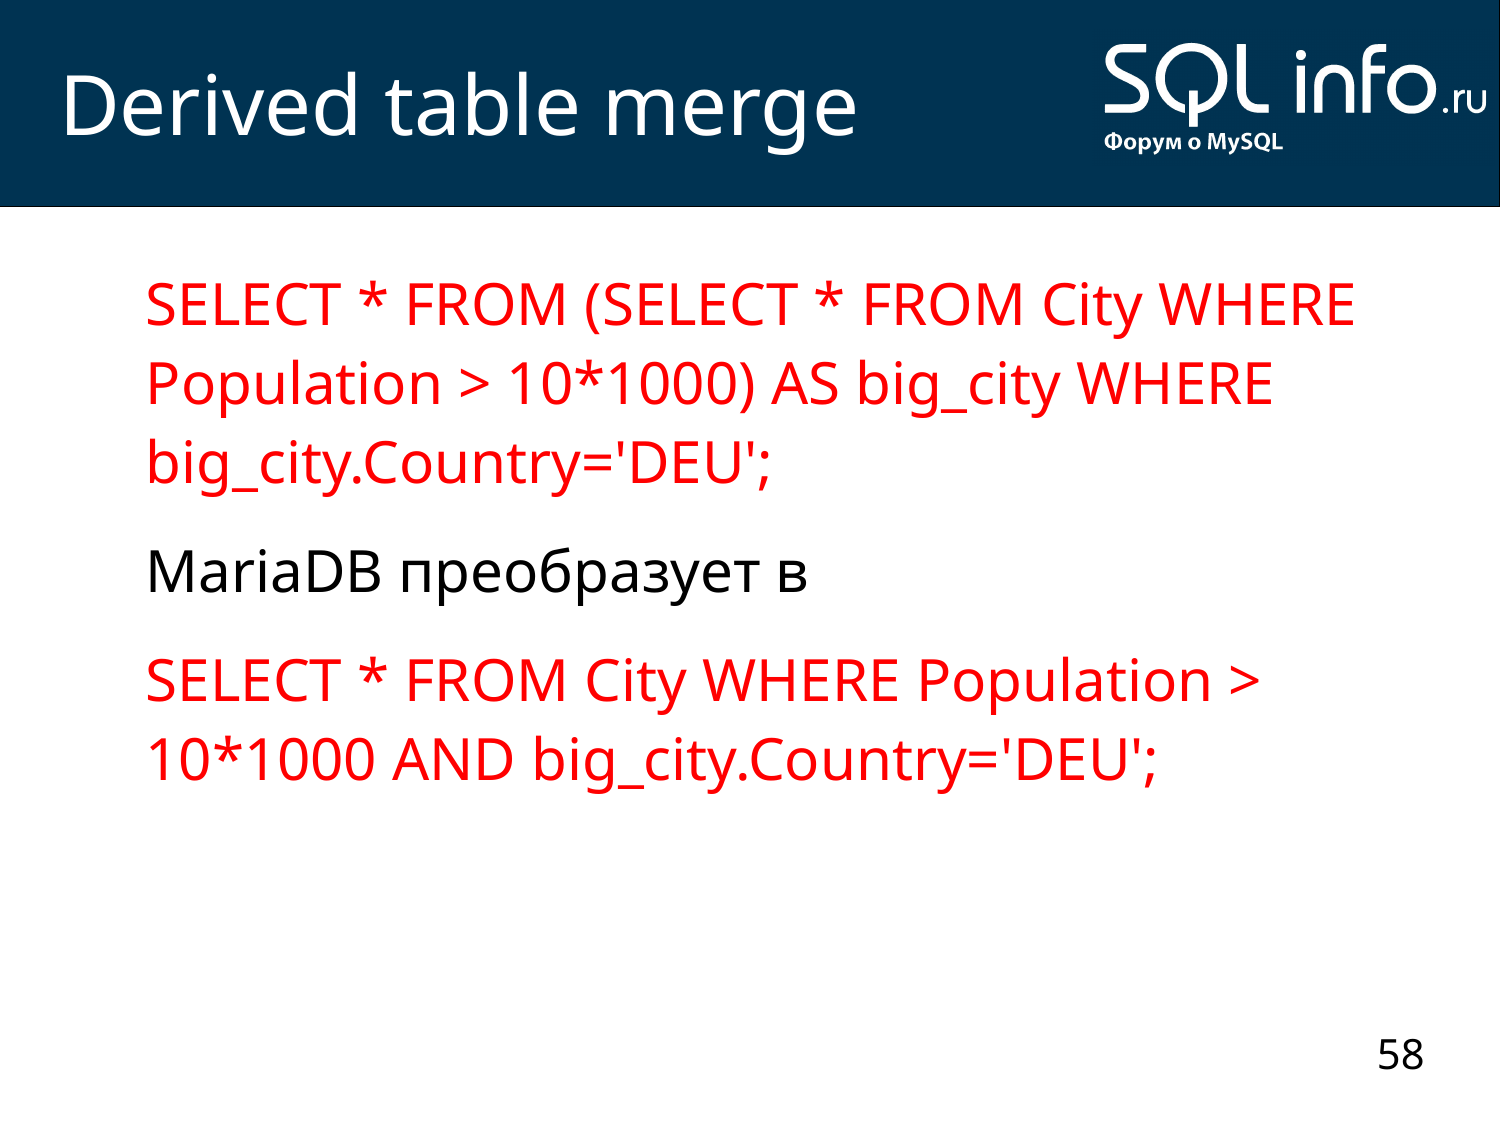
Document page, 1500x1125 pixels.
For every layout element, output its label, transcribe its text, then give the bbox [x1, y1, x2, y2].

picture [1093, 29, 1495, 166]
title Derived table merge [29, 0, 1093, 207]
list SELECT * FROM (SELECT * FROM City WHERE Population > 10*1000) AS big_city WHERE big_city.Country='DEU'; MariaDB преобразует в SELECT * FROM City WHERE Population > 10*1000 AND big_city.Country='DEU'; [75, 263, 1425, 916]
